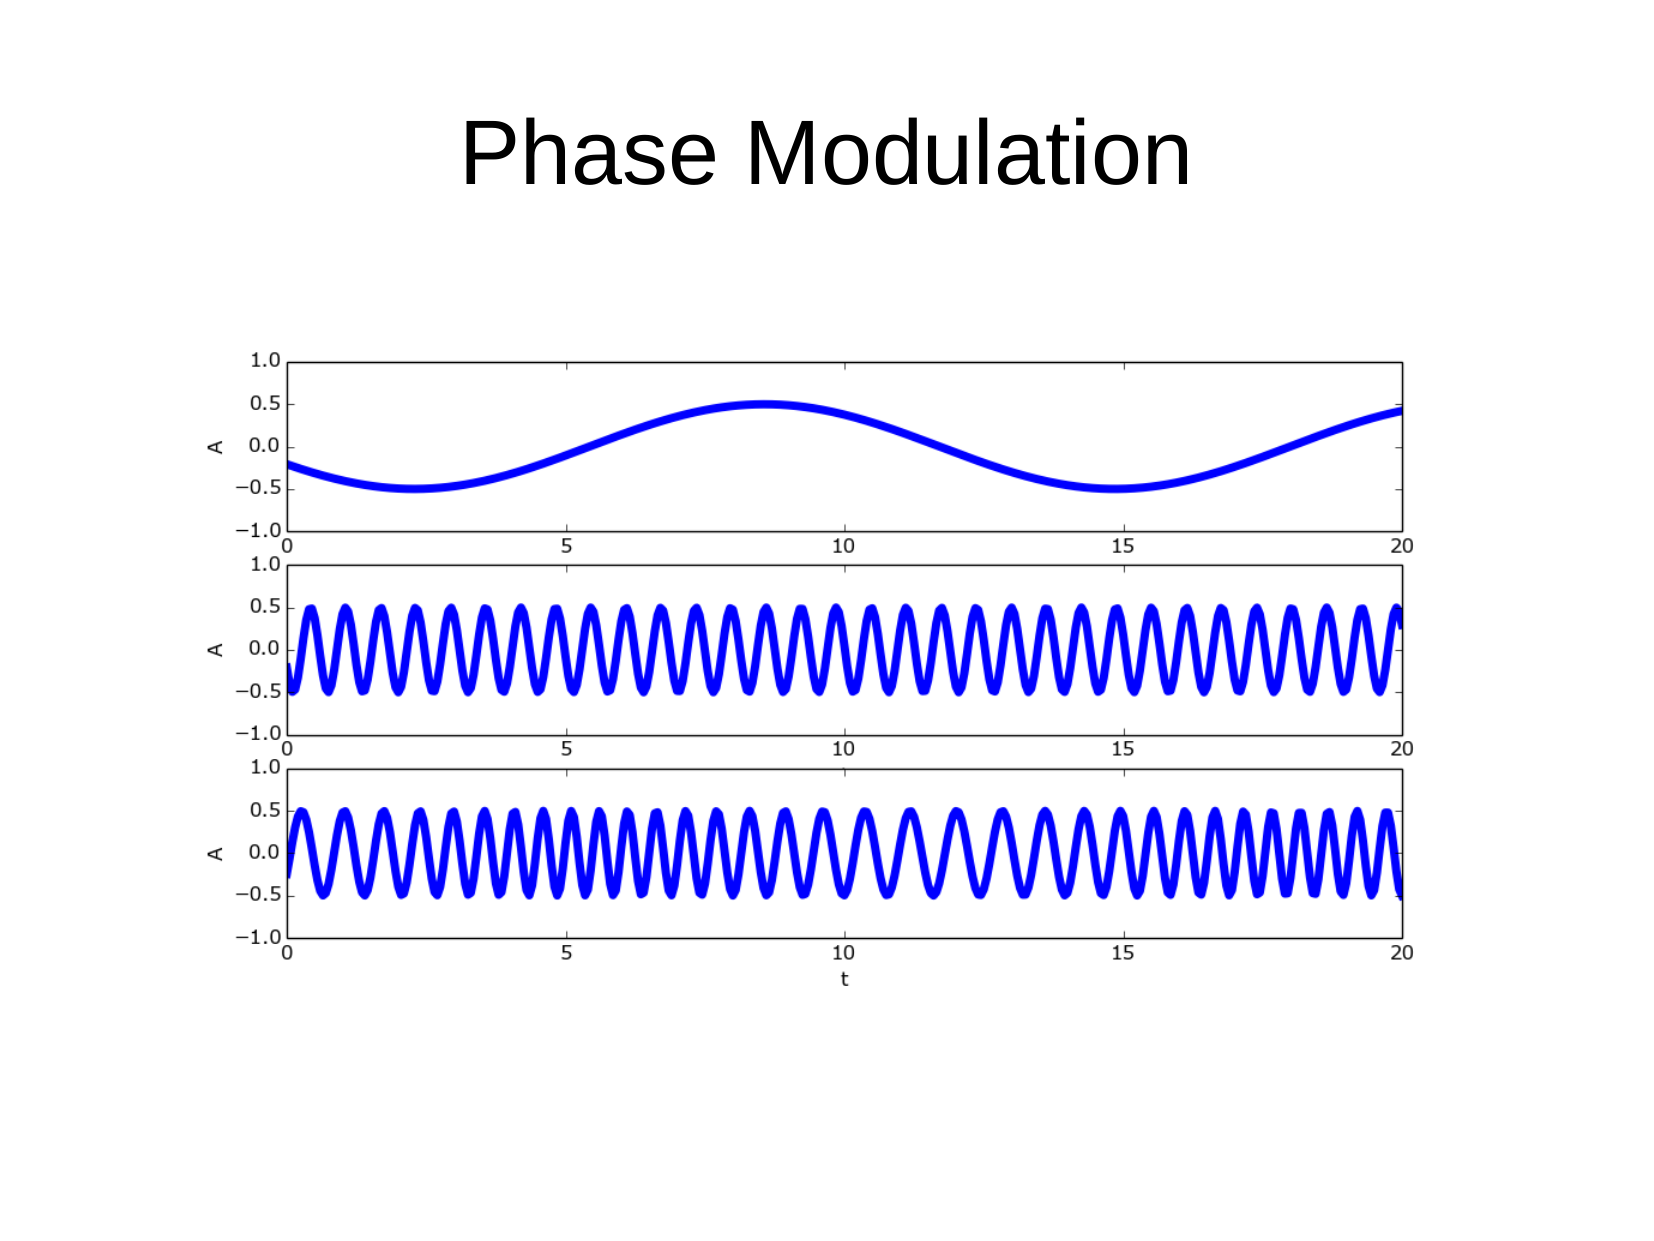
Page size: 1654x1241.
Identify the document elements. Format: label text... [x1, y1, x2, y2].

picture [107, 290, 1546, 1010]
title Phase Modulation [82, 49, 1571, 257]
